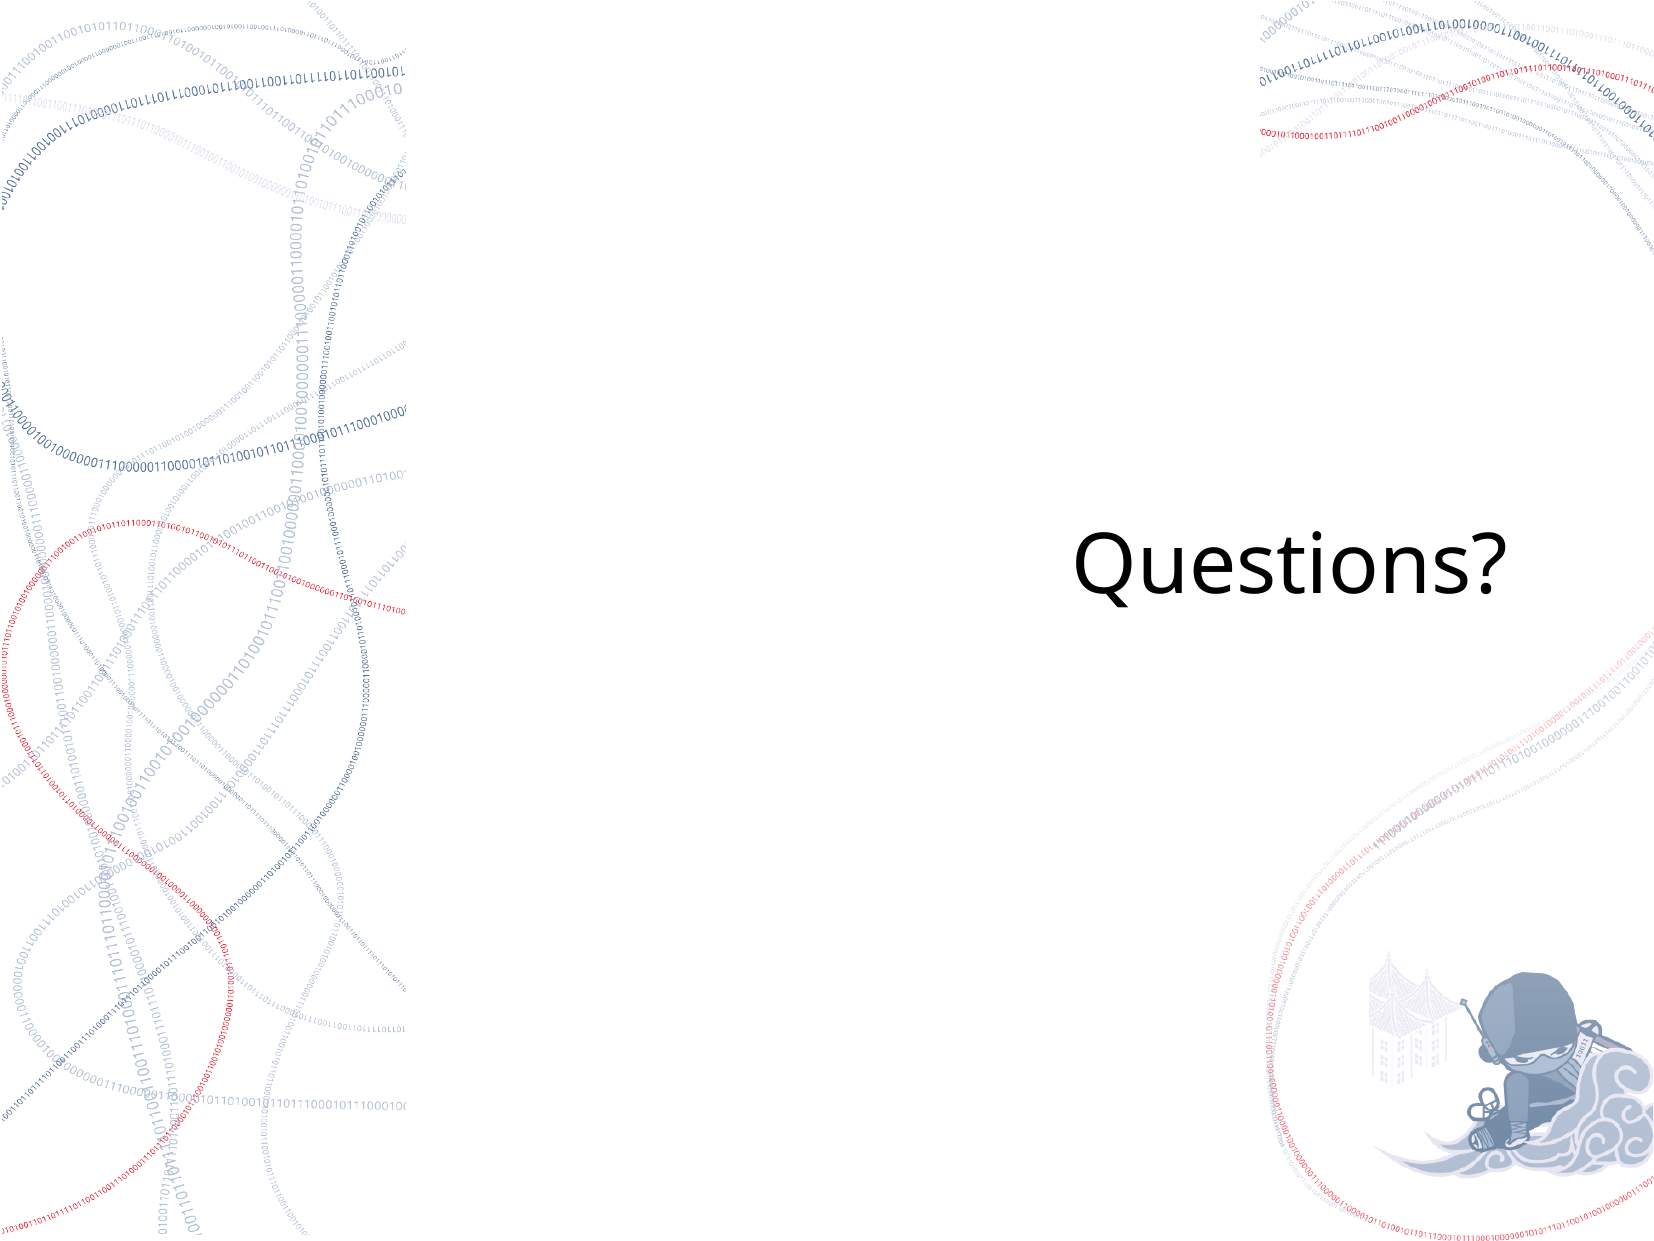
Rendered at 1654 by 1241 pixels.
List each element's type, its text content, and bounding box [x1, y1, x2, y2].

title Questions? [149, 496, 1509, 626]
picture [1260, 1, 1654, 287]
picture [2, 1, 406, 1235]
